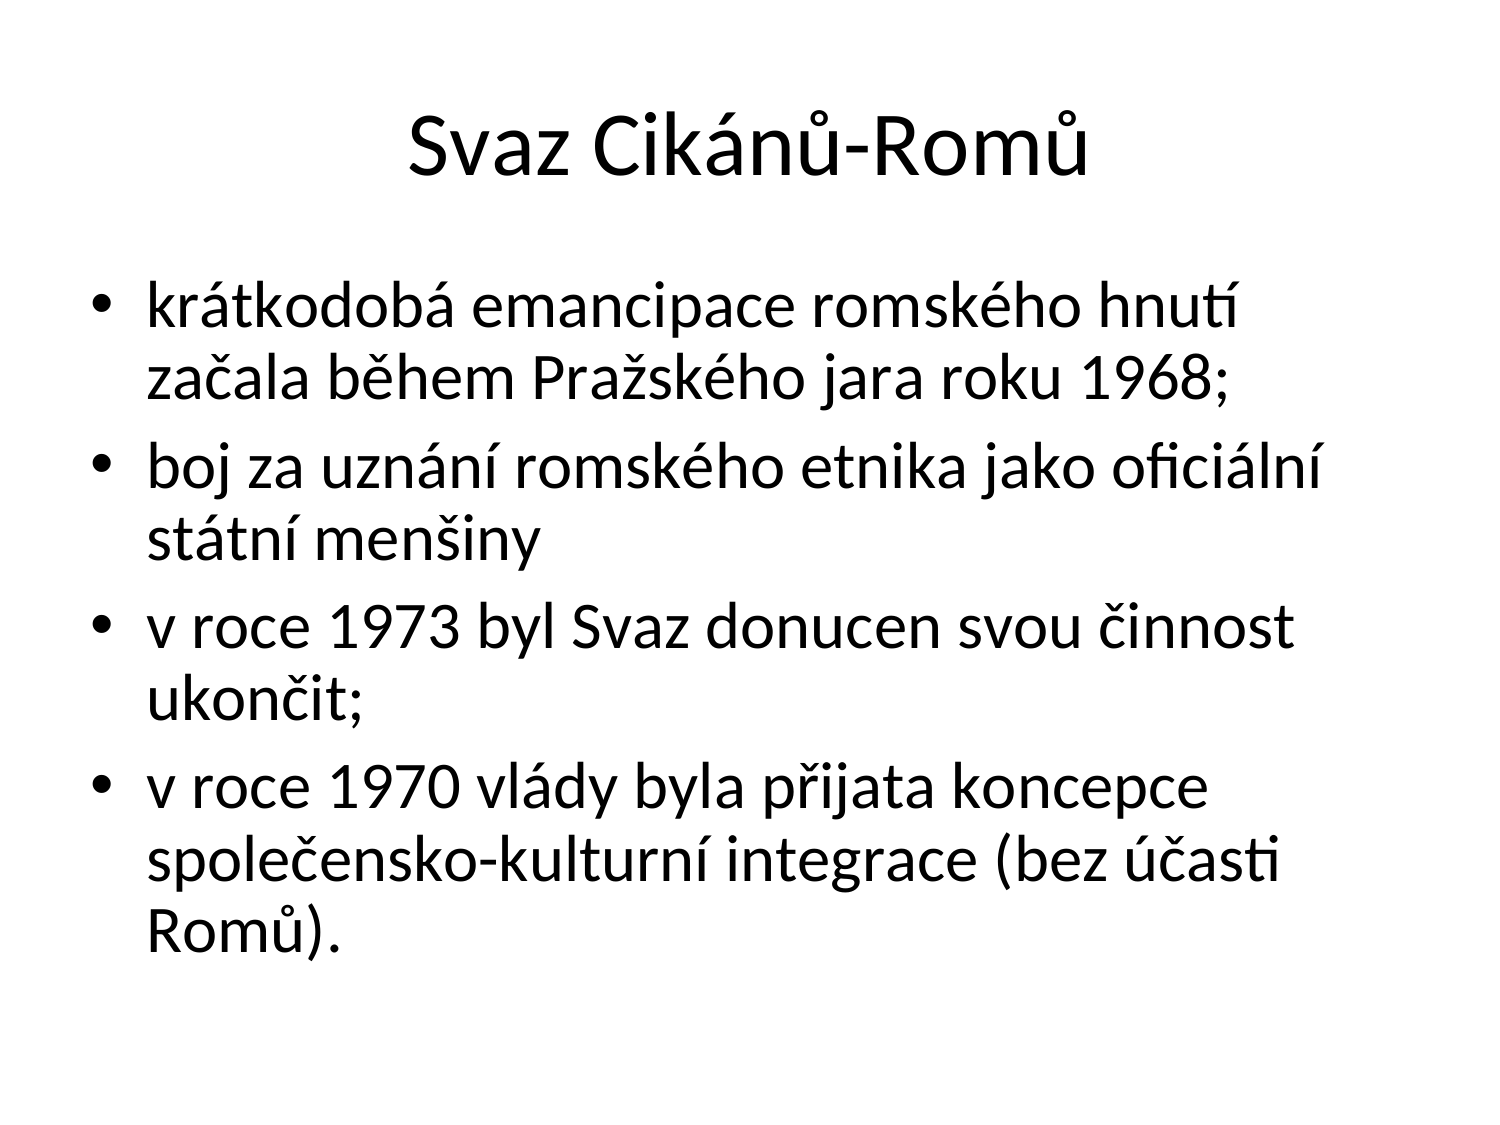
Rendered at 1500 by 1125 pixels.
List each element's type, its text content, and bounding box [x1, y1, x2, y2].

title Svaz Cikánů-Romů [75, 45, 1426, 233]
list krátkodobá emancipace romského hnutí začala během Pražského jara roku 1968; boj za uznání romského etnika jako oficiální státní menšiny v roce 1973 byl Svaz donucen svou činnost ukončit; v roce 1970 vlády byla přijata koncepce společensko-kulturní integrace (bez účasti Romů). [75, 262, 1426, 1067]
